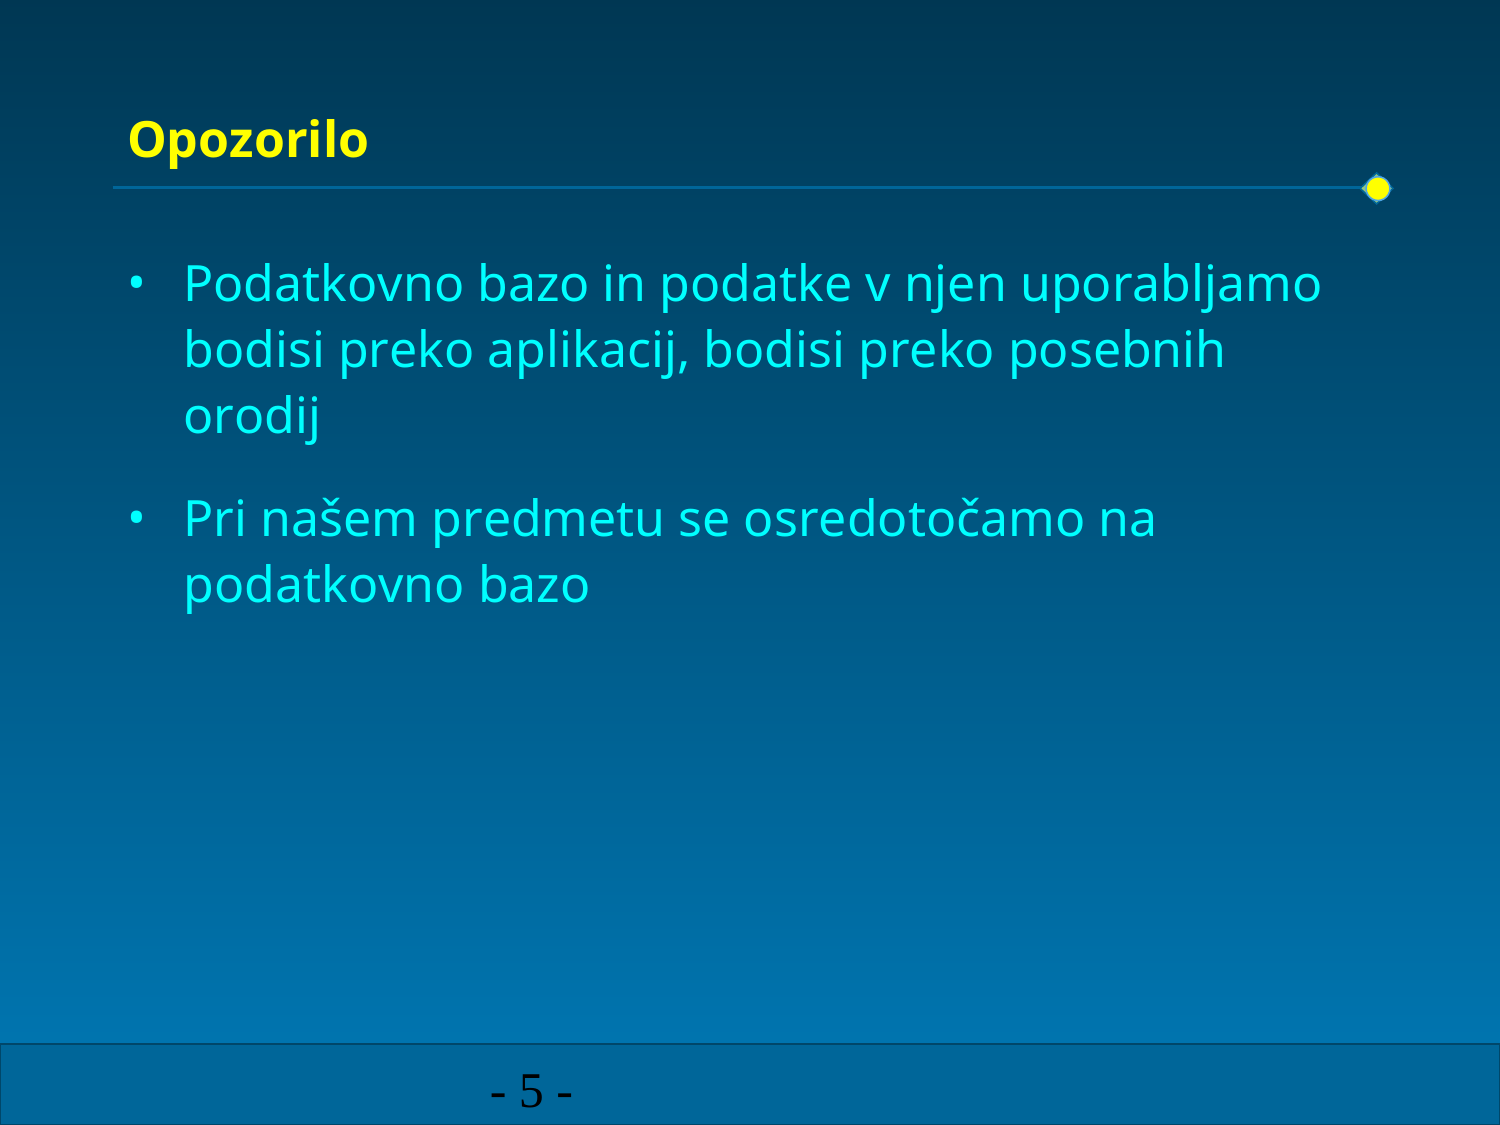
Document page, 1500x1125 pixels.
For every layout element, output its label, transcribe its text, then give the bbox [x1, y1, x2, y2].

title Opozorilo [112, 99, 1388, 176]
list Podatkovno bazo in podatke v njen uporabljamo bodisi preko aplikacij, bodisi preko posebnih orodij Pri našem predmetu se osredotočamo na podatkovno bazo [112, 237, 1388, 963]
